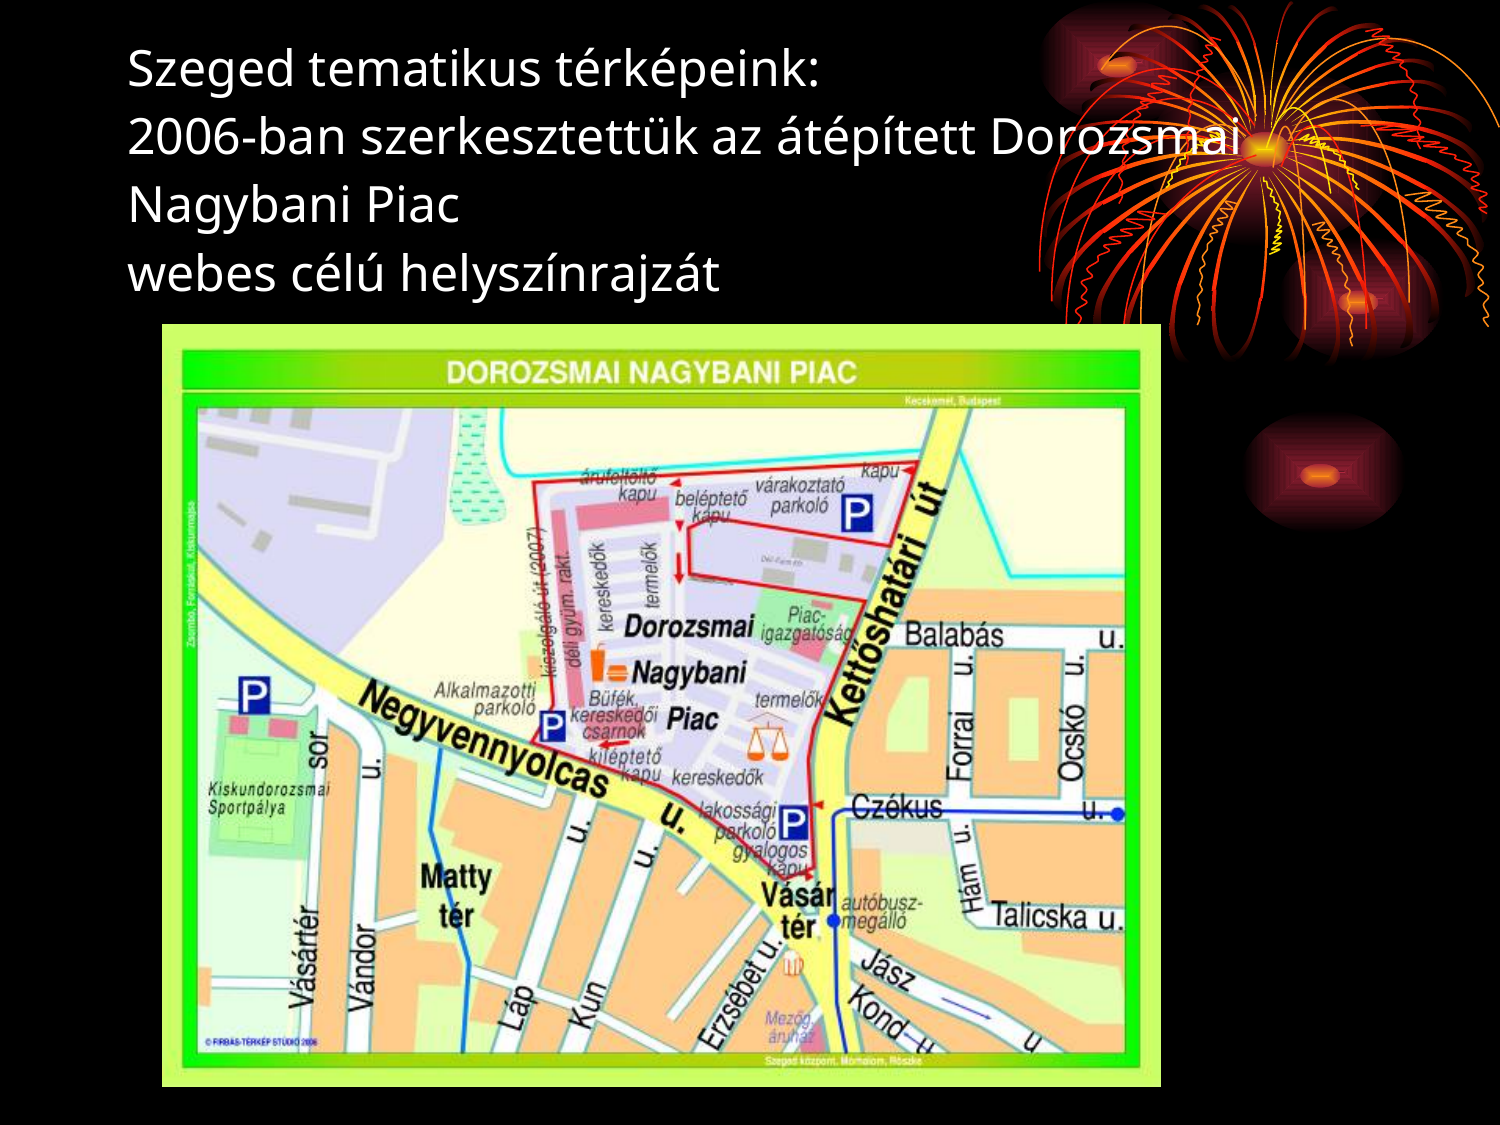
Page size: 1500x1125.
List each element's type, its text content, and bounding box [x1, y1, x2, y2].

title Szeged tematikus térképeink: 2006-ban szerkesztettük az átépített Dorozsmai Nagybani Piac webes célú helyszínrajzát [112, 20, 1388, 319]
picture [162, 324, 1161, 1087]
